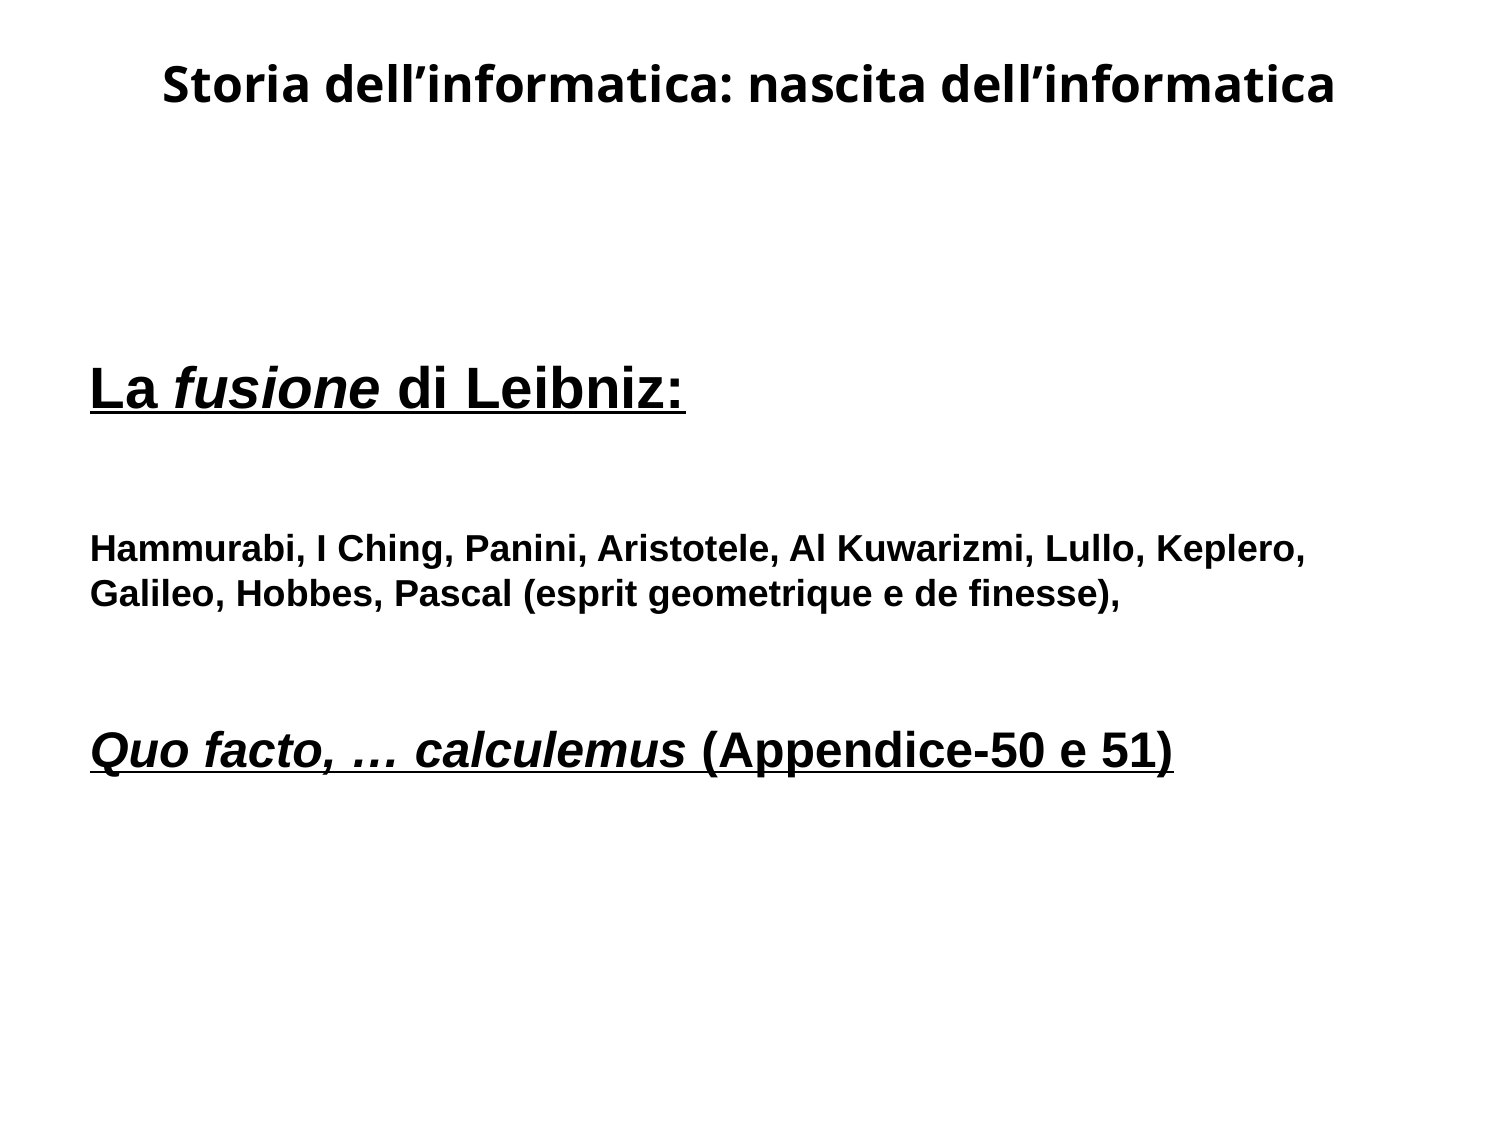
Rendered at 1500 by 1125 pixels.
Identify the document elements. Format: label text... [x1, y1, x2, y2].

list La fusione di Leibniz: Hammurabi, I Ching, Panini, Aristotele, Al Kuwarizmi, Lullo, Keplero, Galileo, Hobbes, Pascal (esprit geometrique e de finesse), Quo facto, … calculemus (Appendice-50 e 51) [75, 262, 1425, 1005]
title Storia dell’informatica: nascita dell’informatica [75, 45, 1425, 233]
